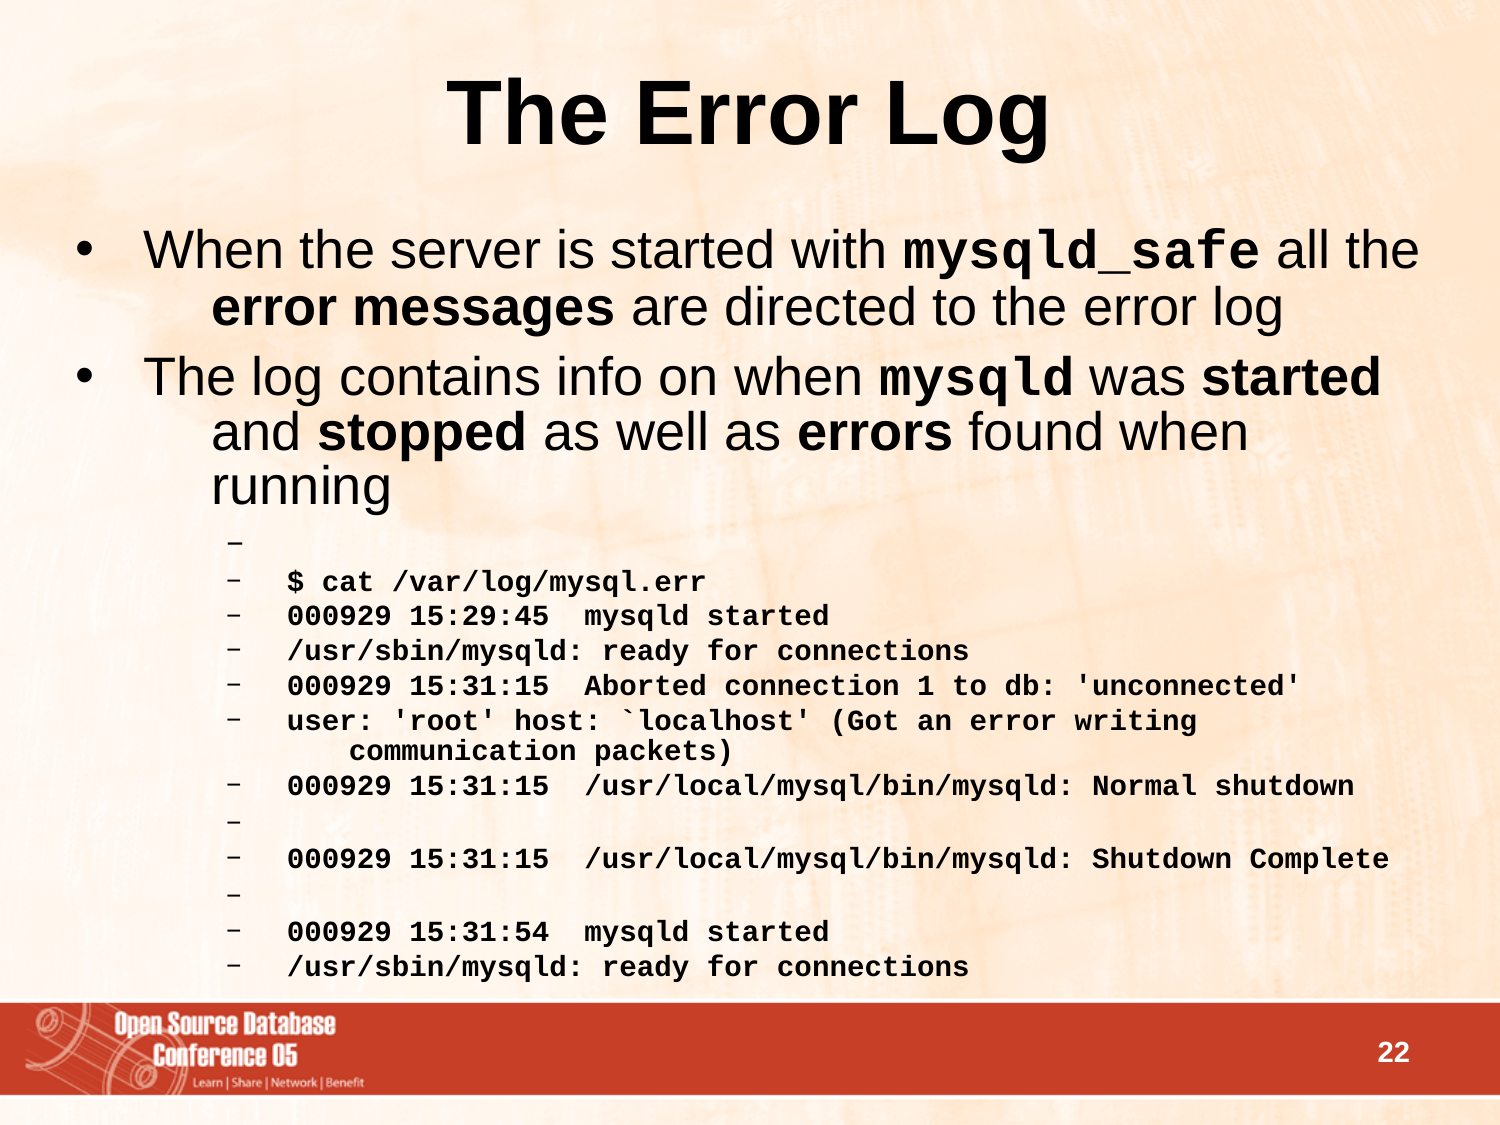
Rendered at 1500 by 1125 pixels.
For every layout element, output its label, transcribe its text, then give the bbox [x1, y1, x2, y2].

picture [0, 0, 1500, 1125]
title The Error Log [75, 18, 1426, 207]
list When the server is started with mysqld_safe all the error messages are directed to the error log The log contains info on when mysqld was started and stopped as well as errors found when running $ cat /var/log/mysql.err 000929 15:29:45 mysqld started /usr/sbin/mysqld: ready for connections 000929 15:31:15 Aborted connection 1 to db: 'unconnected' user: 'root' host: `localhost' (Got an error writing communication packets) 000929 15:31:15 /usr/local/mysql/bin/mysqld: Normal shutdown 000929 15:31:15 /usr/local/mysql/bin/mysqld: Shutdown Complete 000929 15:31:54 mysqld started /usr/sbin/mysqld: ready for connections [75, 220, 1426, 977]
